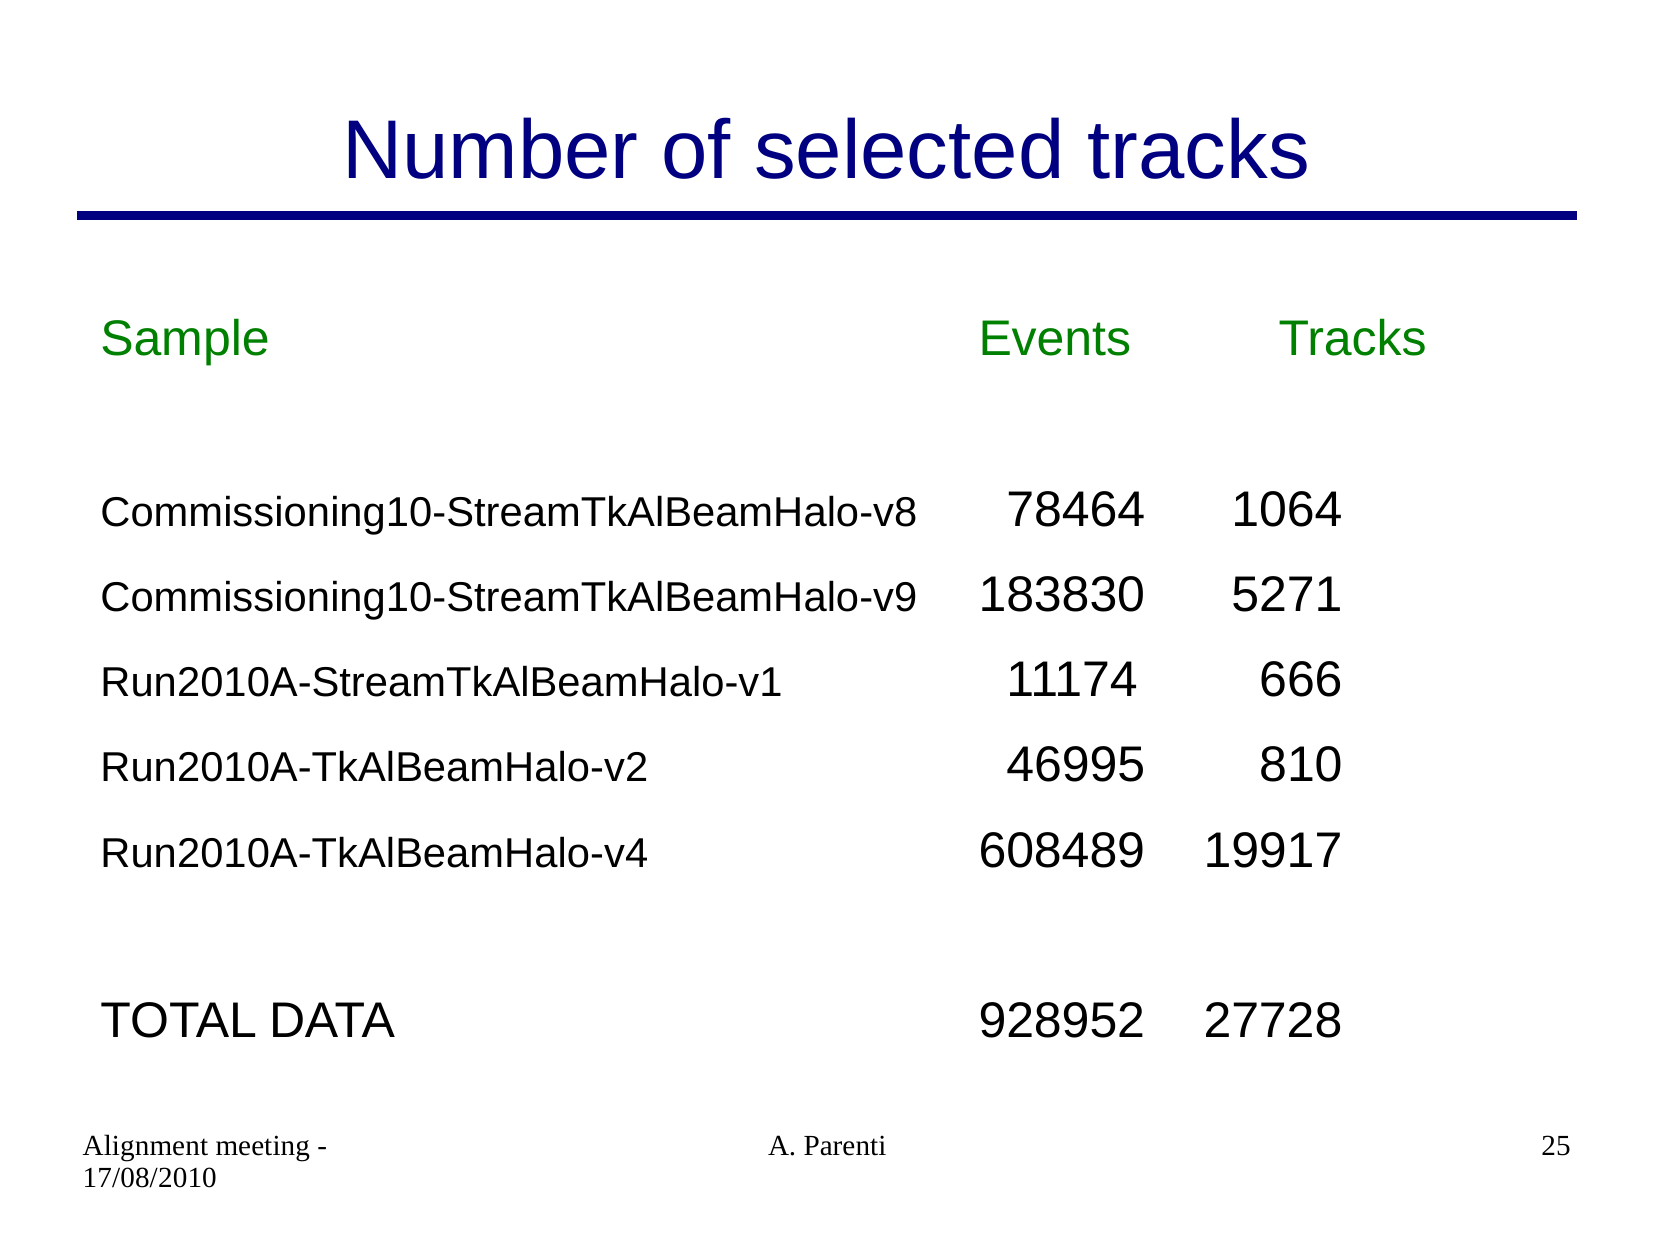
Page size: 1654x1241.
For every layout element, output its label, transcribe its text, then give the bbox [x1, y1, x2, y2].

list Sample Events Tracks Commissioning10-StreamTkAlBeamHalo-v8 78464 1064 Commissioning10-StreamTkAlBeamHalo-v9 183830 5271 Run2010A-StreamTkAlBeamHalo-v1 11174 666 Run2010A-TkAlBeamHalo-v2 46995 810 Run2010A-TkAlBeamHalo-v4 608489 19917 TOTAL DATA 928952 27728 [82, 225, 1571, 1094]
title Number of selected tracks [82, 82, 1571, 218]
